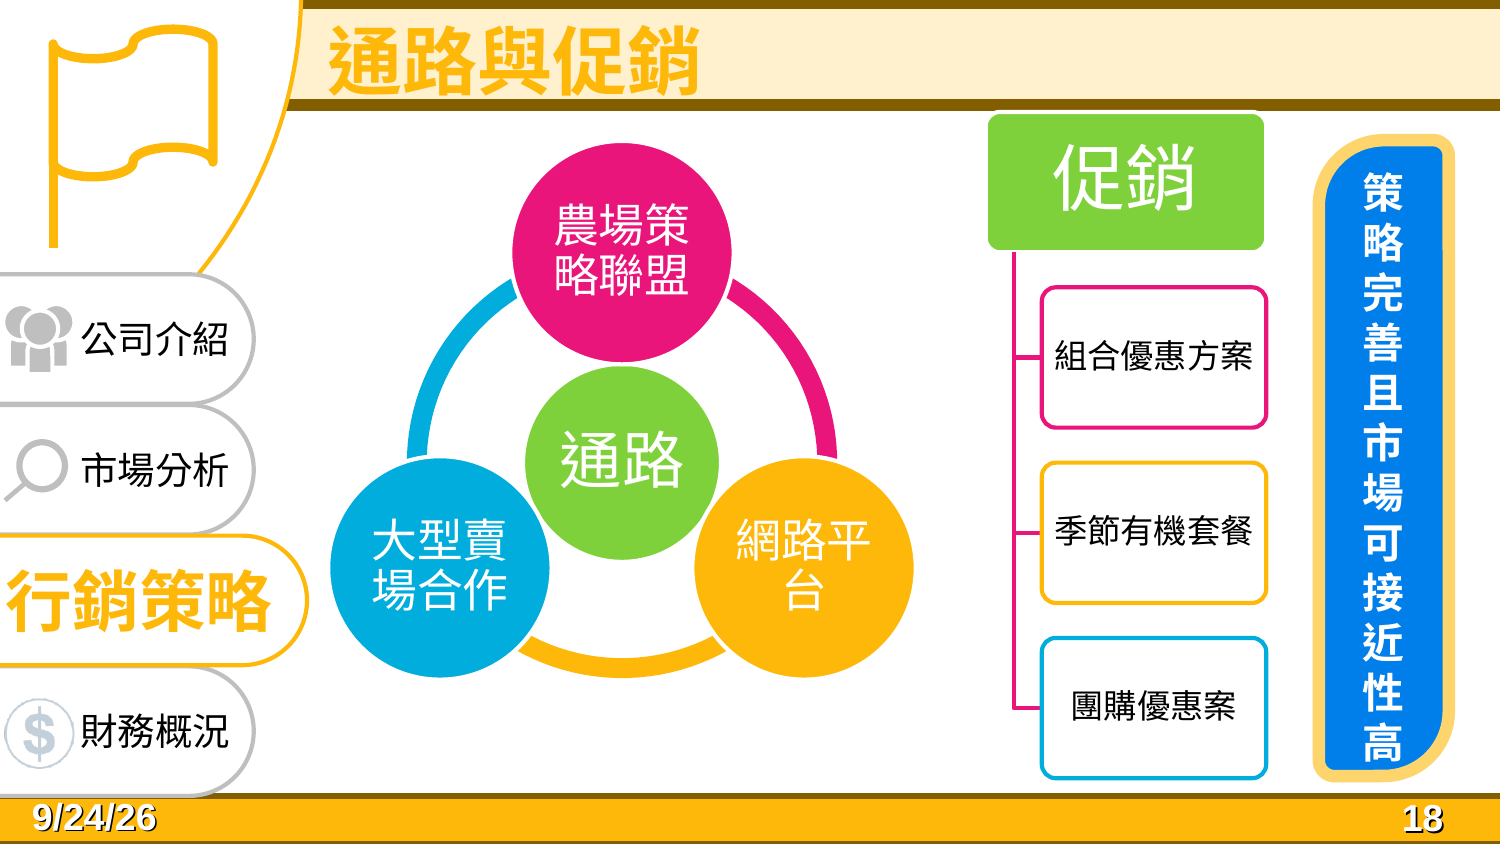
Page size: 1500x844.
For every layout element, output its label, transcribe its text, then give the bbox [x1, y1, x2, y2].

text_box 策略完善 且 市場可接近性高 [1318, 140, 1449, 777]
text_box 團購優惠案 [1041, 637, 1267, 779]
text_box 2017/10/27 [16, 784, 367, 830]
text_box 大型賣場合作 [328, 456, 552, 680]
text_box 促銷 [985, 111, 1267, 253]
text_box 季節有機套餐 [1041, 462, 1267, 603]
text_box [516, 635, 728, 679]
text_box [725, 277, 838, 461]
text_box 組合優惠方案 [1041, 287, 1267, 428]
text_box [406, 277, 519, 461]
text_box 通路 [522, 364, 722, 562]
text_box 通路與促銷 [312, 6, 722, 113]
text_box 網路平台 [692, 456, 916, 680]
text_box 農場策略聯盟 [510, 140, 734, 365]
text_box 18 [1386, 786, 1500, 832]
